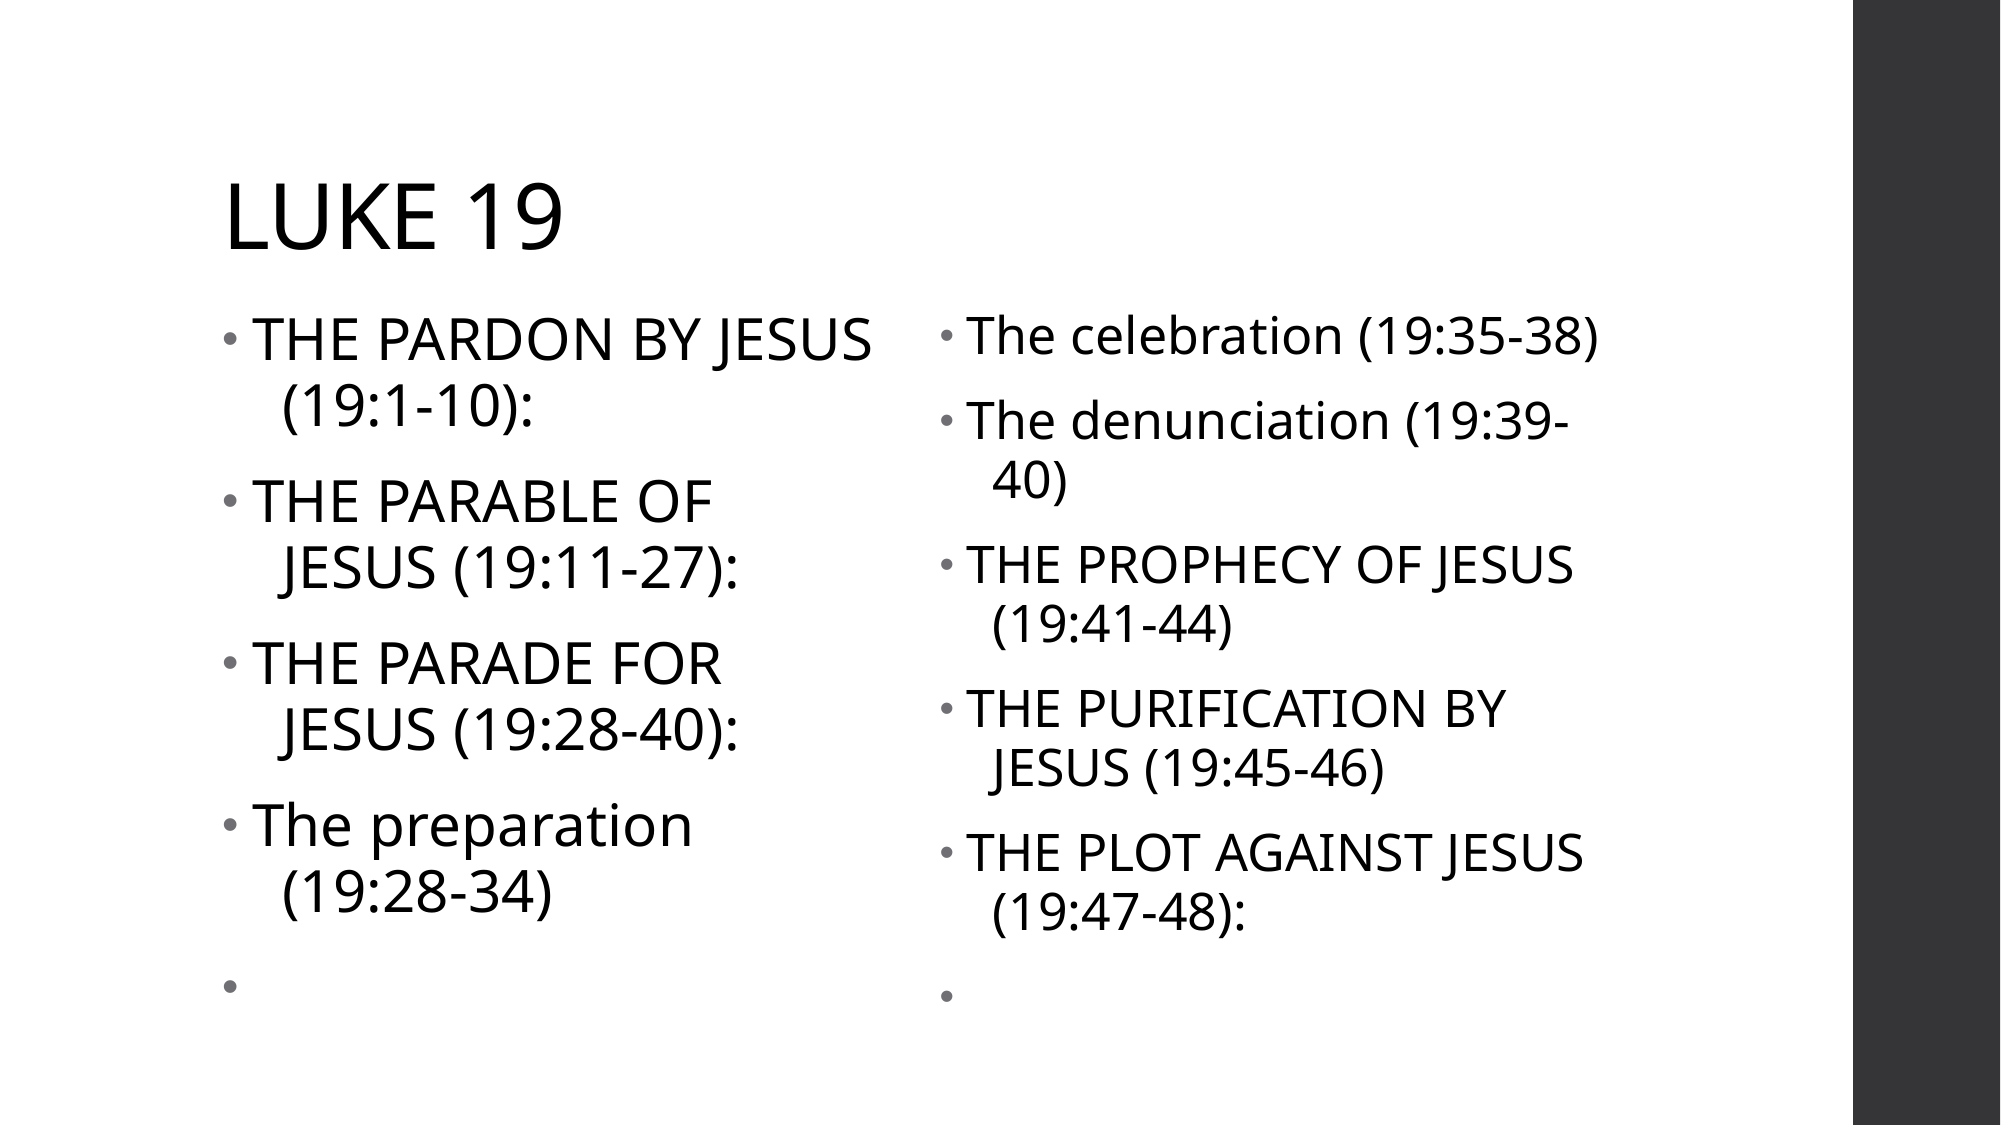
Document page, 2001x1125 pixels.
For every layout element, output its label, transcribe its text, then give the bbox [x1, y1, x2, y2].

title LUKE 19 [206, 60, 1797, 278]
list THE PARDON BY JESUS (19:1-10): THE PARABLE OF JESUS (19:11-27): THE PARADE FOR JESUS (19:28-40): The preparation (19:28-34) [207, 299, 900, 1014]
list The celebration (19:35-38) The denunciation (19:39-40) THE PROPHECY OF JESUS (19:41-44) THE PURIFICATION BY JESUS (19:45-46) THE PLOT AGAINST JESUS (19:47-48): [924, 299, 1617, 1014]
